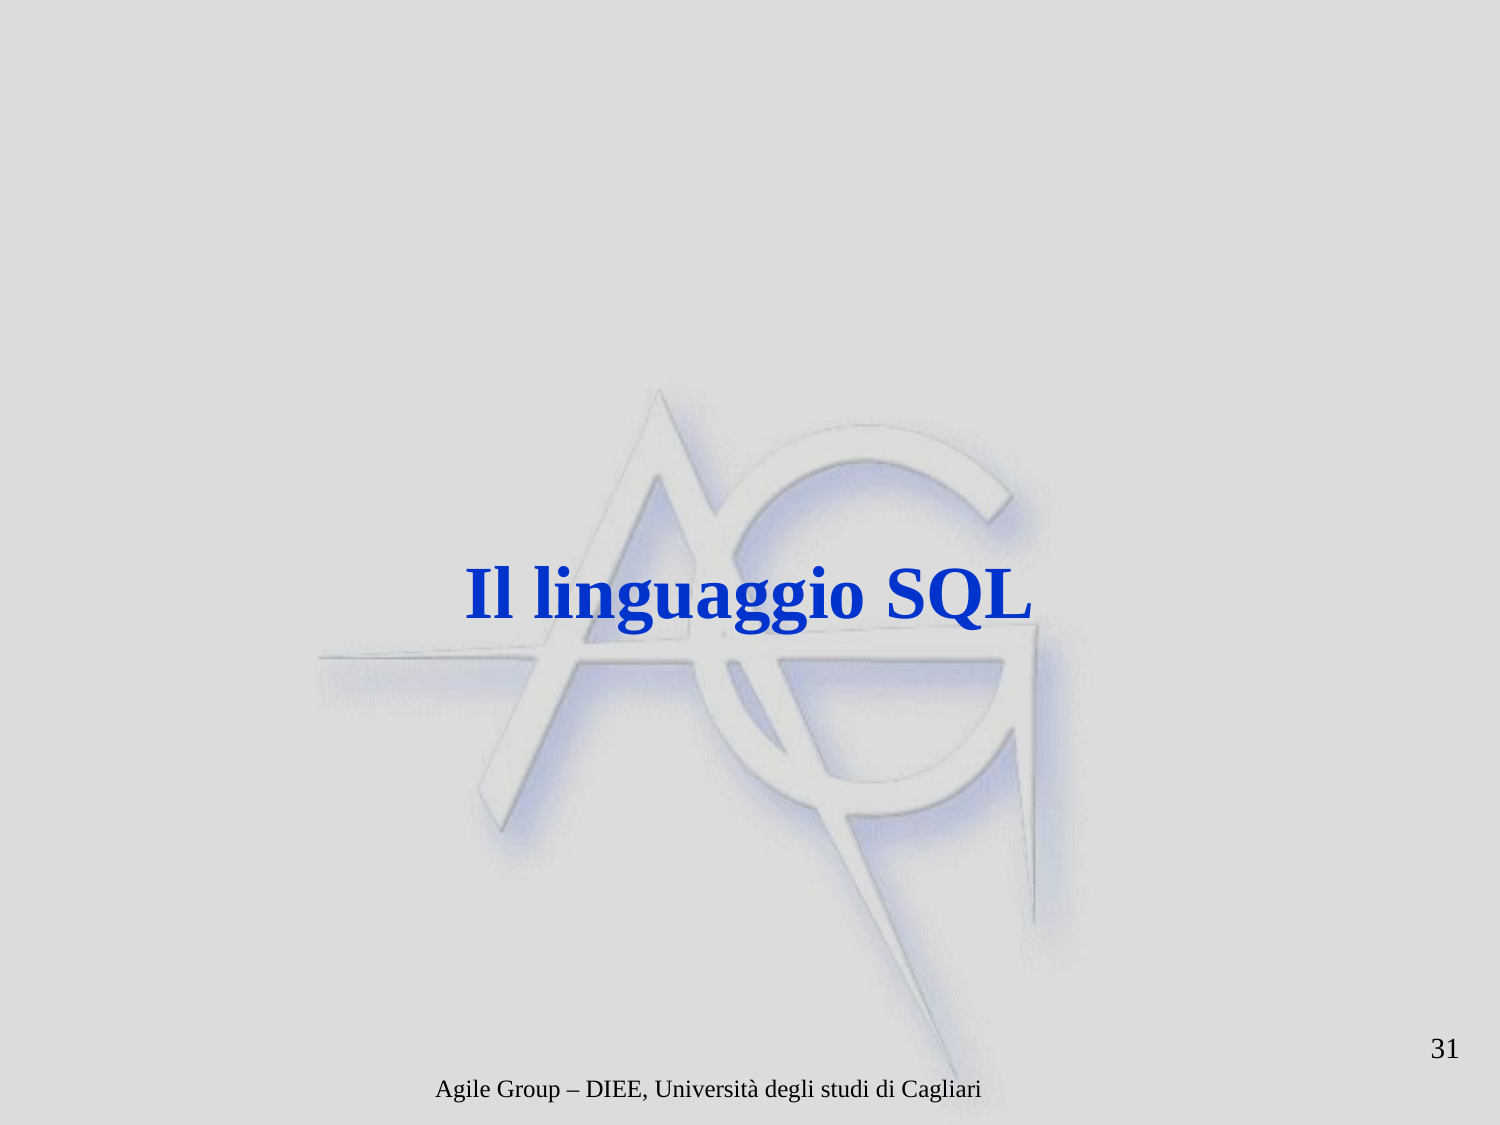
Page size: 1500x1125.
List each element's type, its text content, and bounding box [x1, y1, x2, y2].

picture [0, 0, 1500, 1125]
title Il linguaggio SQL [112, 512, 1388, 676]
